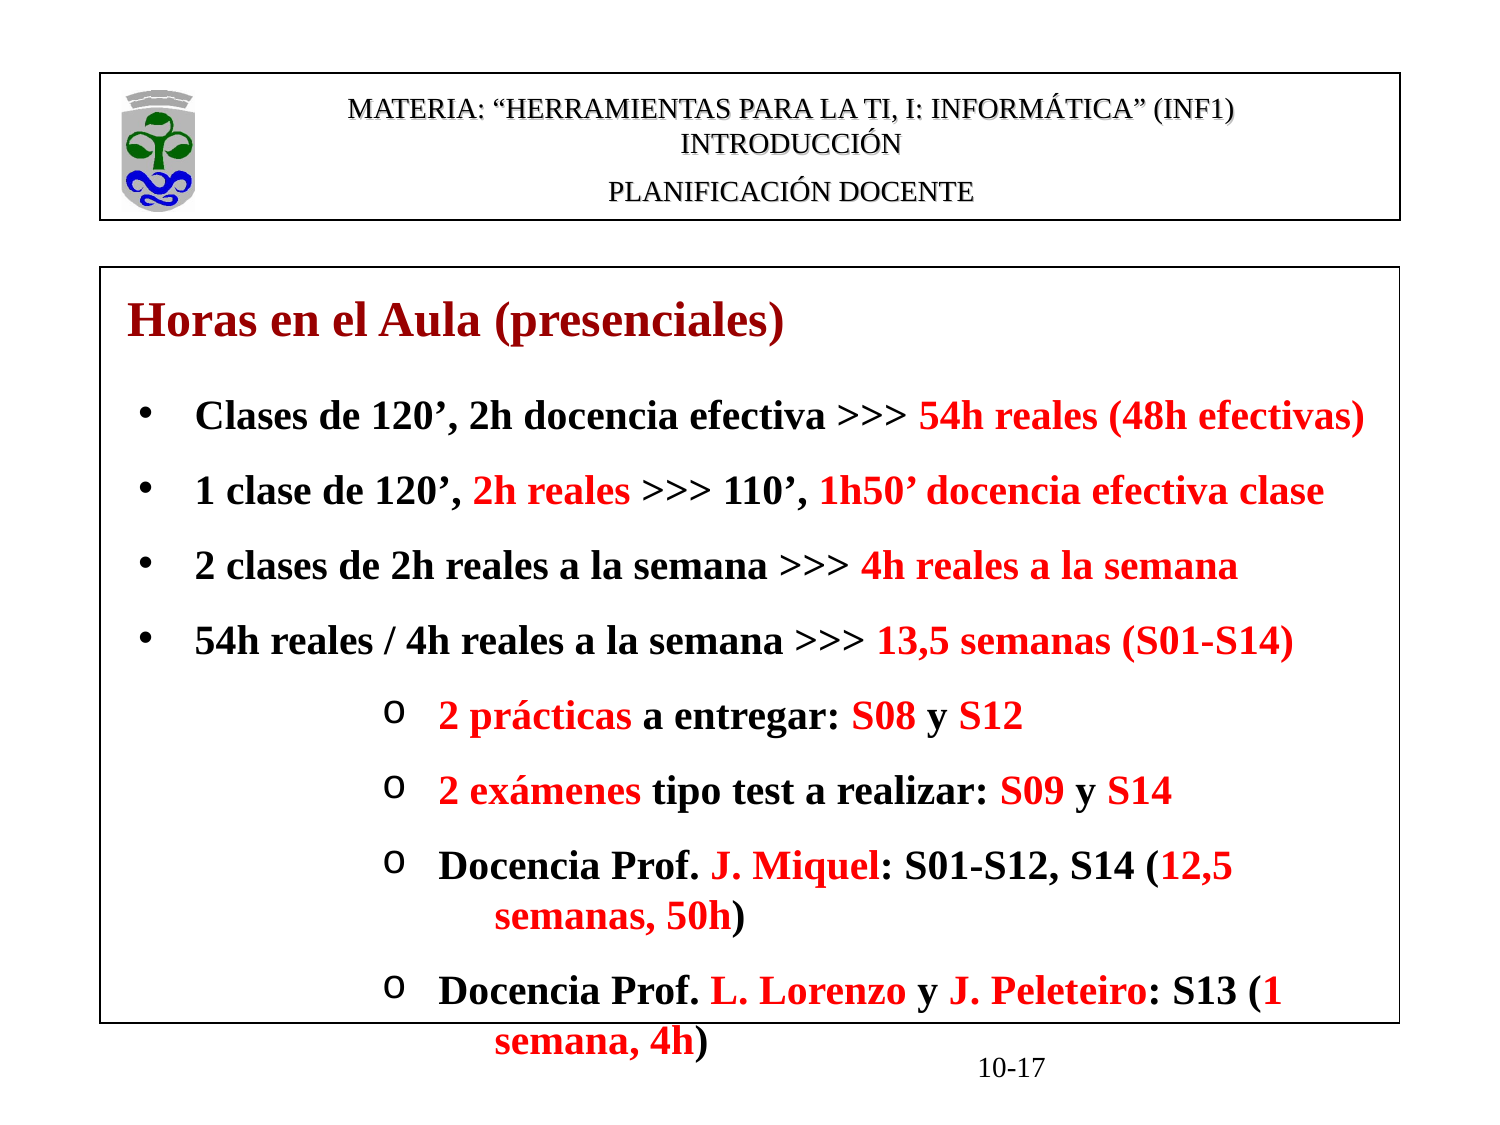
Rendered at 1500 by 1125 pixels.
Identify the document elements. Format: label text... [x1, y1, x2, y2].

text_box PLANIFICACIÓN DOCENTE [147, 172, 1341, 223]
text_box Clases de 120’, 2h docencia efectiva >>> 54h reales (48h efectivas) 1 clase de 120’, 2h reales >>> 110’, 1h50’ docencia efectiva clase 2 clases de 2h reales a la semana >>> 4h reales a la semana 54h reales / 4h reales a la semana >>> 13,5 semanas (S01-S14) 2 prácticas a entregar: S08 y S12 2 exámenes tipo test a realizar: S09 y S14 Docencia Prof. J. Miquel: S01-S12, S14 (12,5 semanas, 50h) Docencia Prof. L. Lorenzo y J. Peleteiro: S13 (1 semana, 4h) [123, 379, 1400, 976]
text_box Horas en el Aula (presenciales) [112, 278, 1400, 354]
text_box 10-17 [962, 1040, 1423, 1083]
text_box MATERIA: “HERRAMIENTAS PARA LA TI, I: INFORMÁTICA” (INF1) INTRODUCCIÓN PLANIFICACIÓN DOCENTE [206, 81, 1377, 217]
